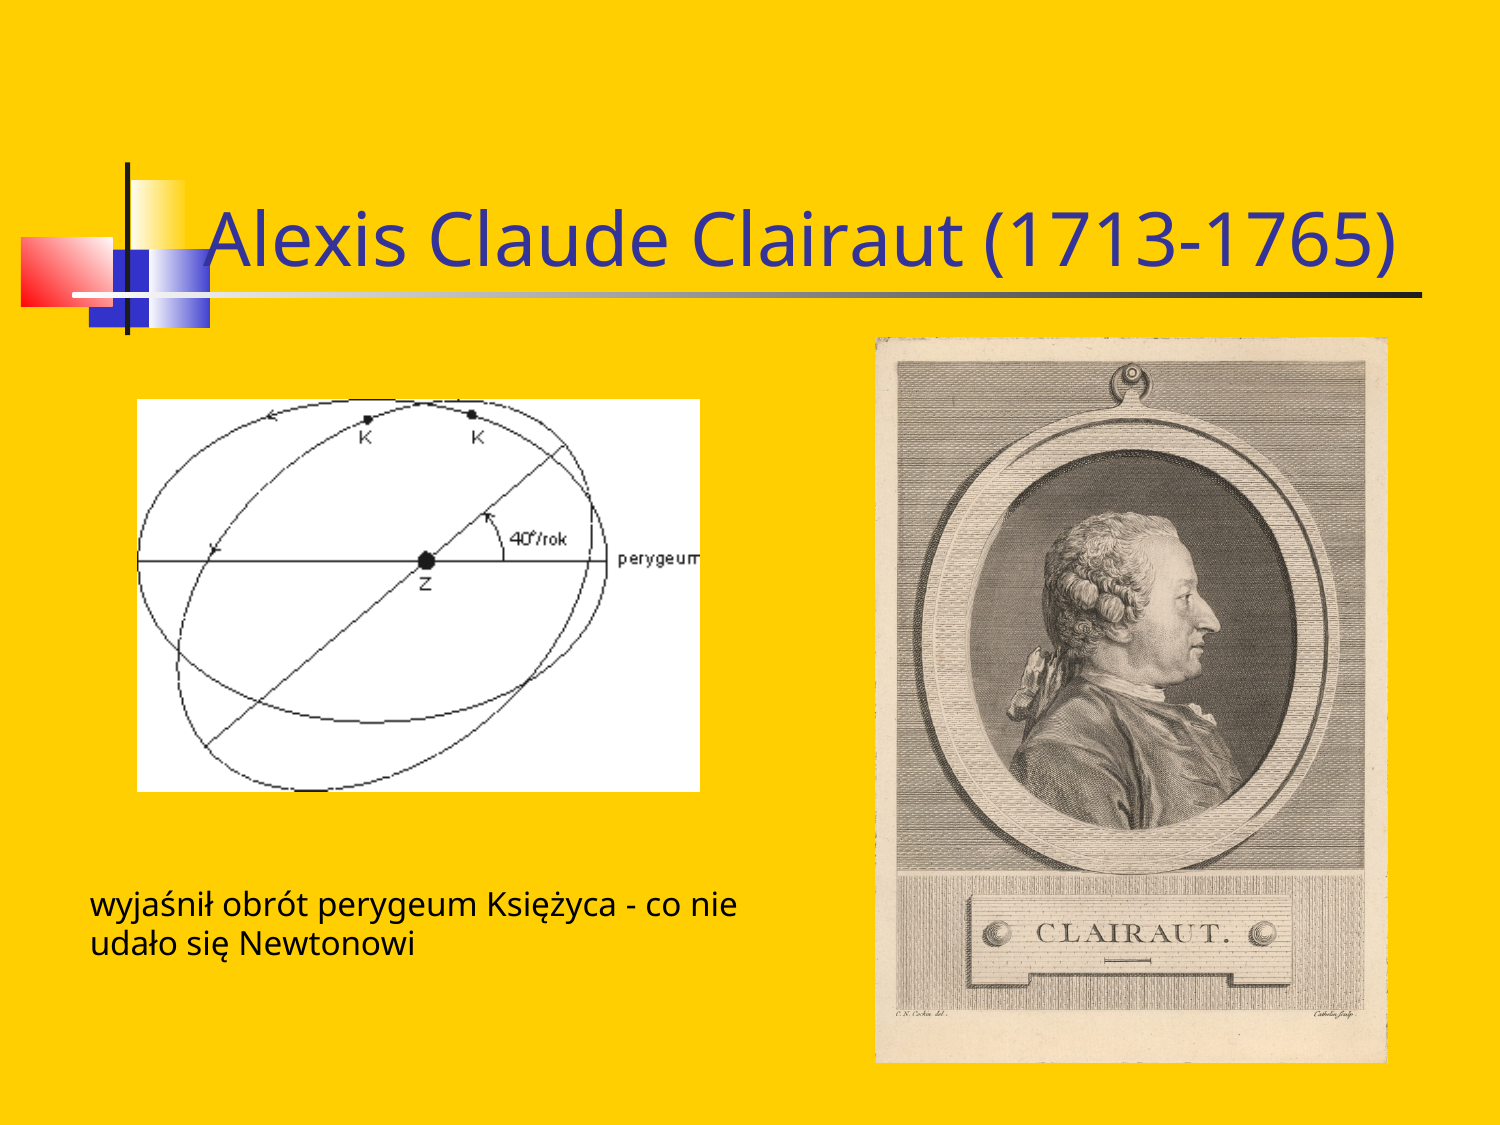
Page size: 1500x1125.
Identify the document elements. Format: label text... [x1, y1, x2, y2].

picture [137, 399, 700, 792]
title Alexis Claude Clairaut (1713-1765) [188, 93, 1468, 289]
text_box wyjaśnił obrót perygeum Księżyca - co nie udało się Newtonowi [75, 874, 813, 971]
picture [875, 337, 1388, 1063]
